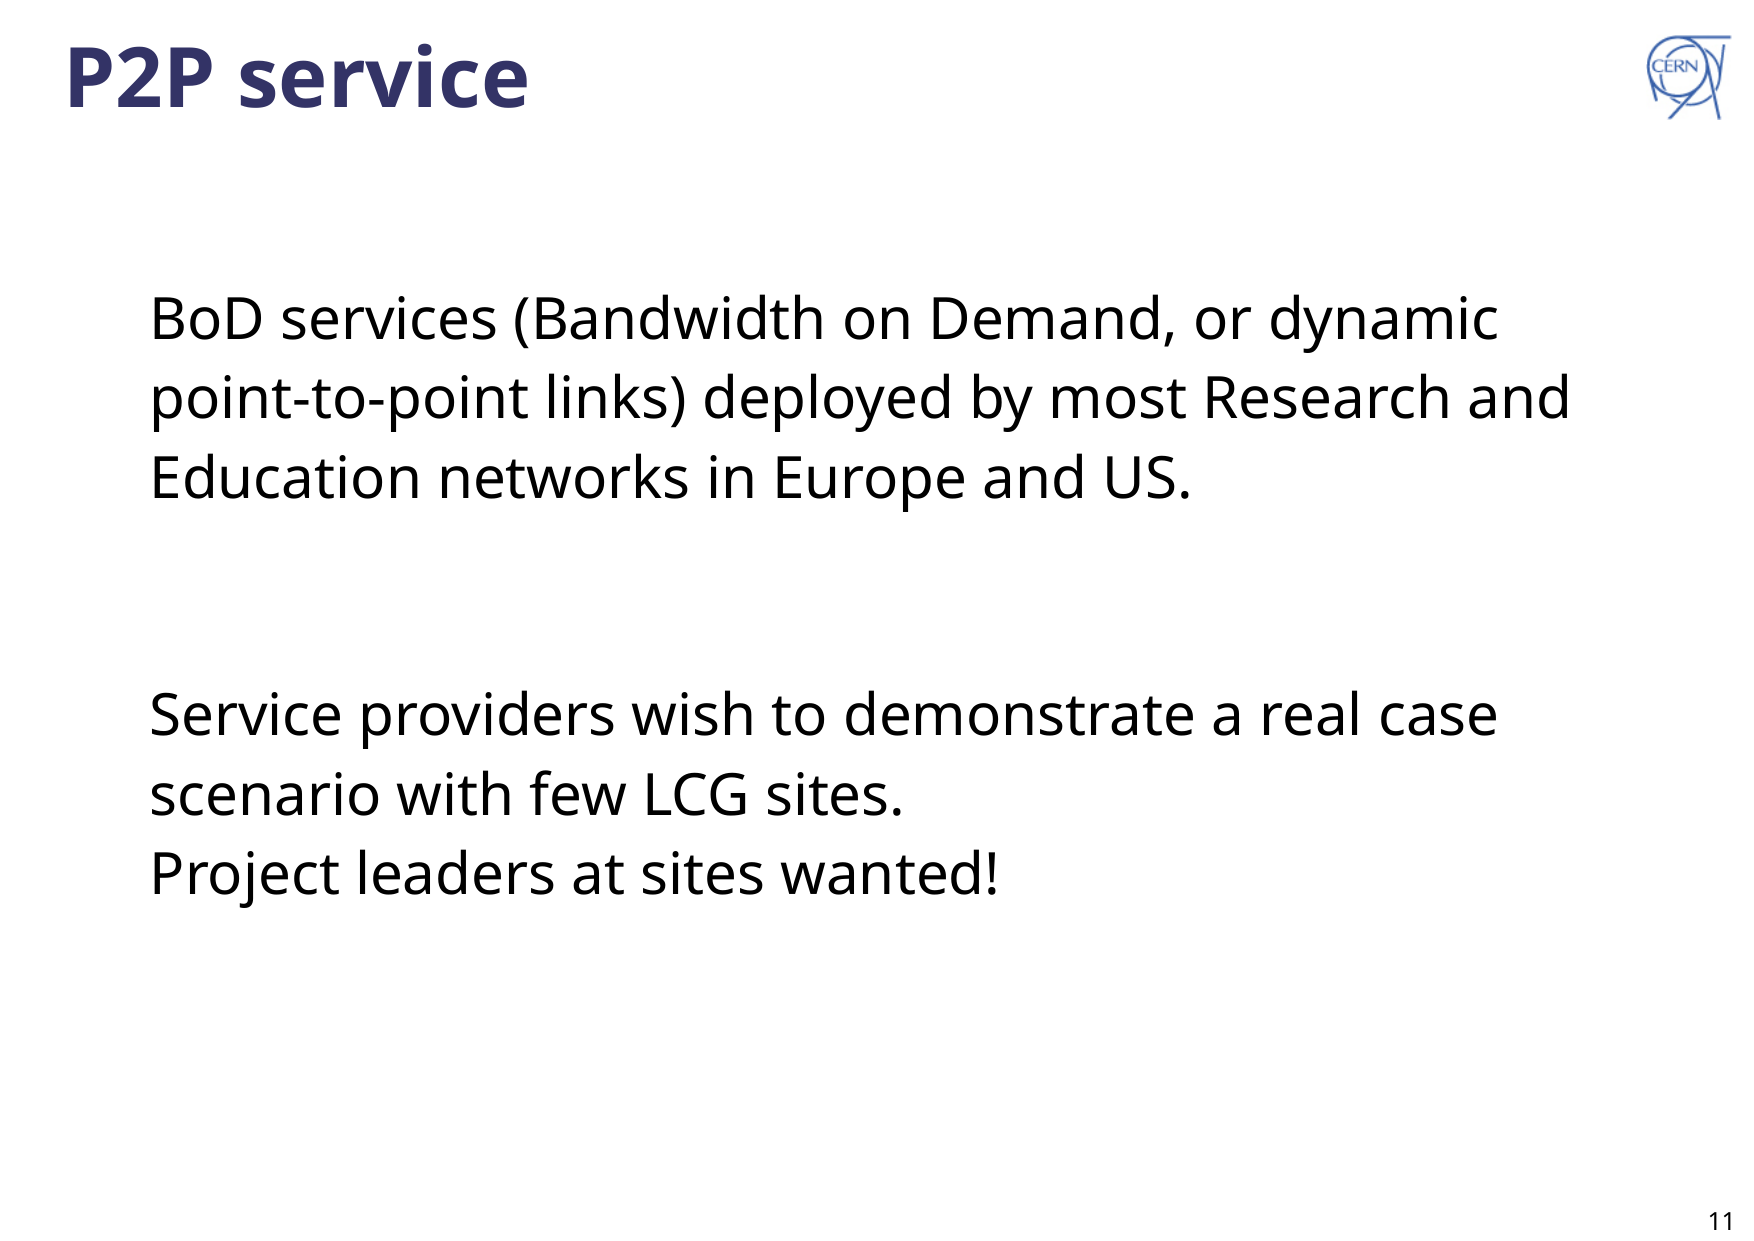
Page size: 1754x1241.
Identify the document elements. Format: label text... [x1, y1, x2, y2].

picture [1646, 34, 1732, 120]
text_box BoD services (Bandwidth on Demand, or dynamic point-to-point links) deployed by most Research and Education networks in Europe and US. Service providers wish to demonstrate a real case scenario with few LCG sites. Project leaders at sites wanted! [135, 270, 1598, 922]
title P2P service [63, 0, 1621, 166]
